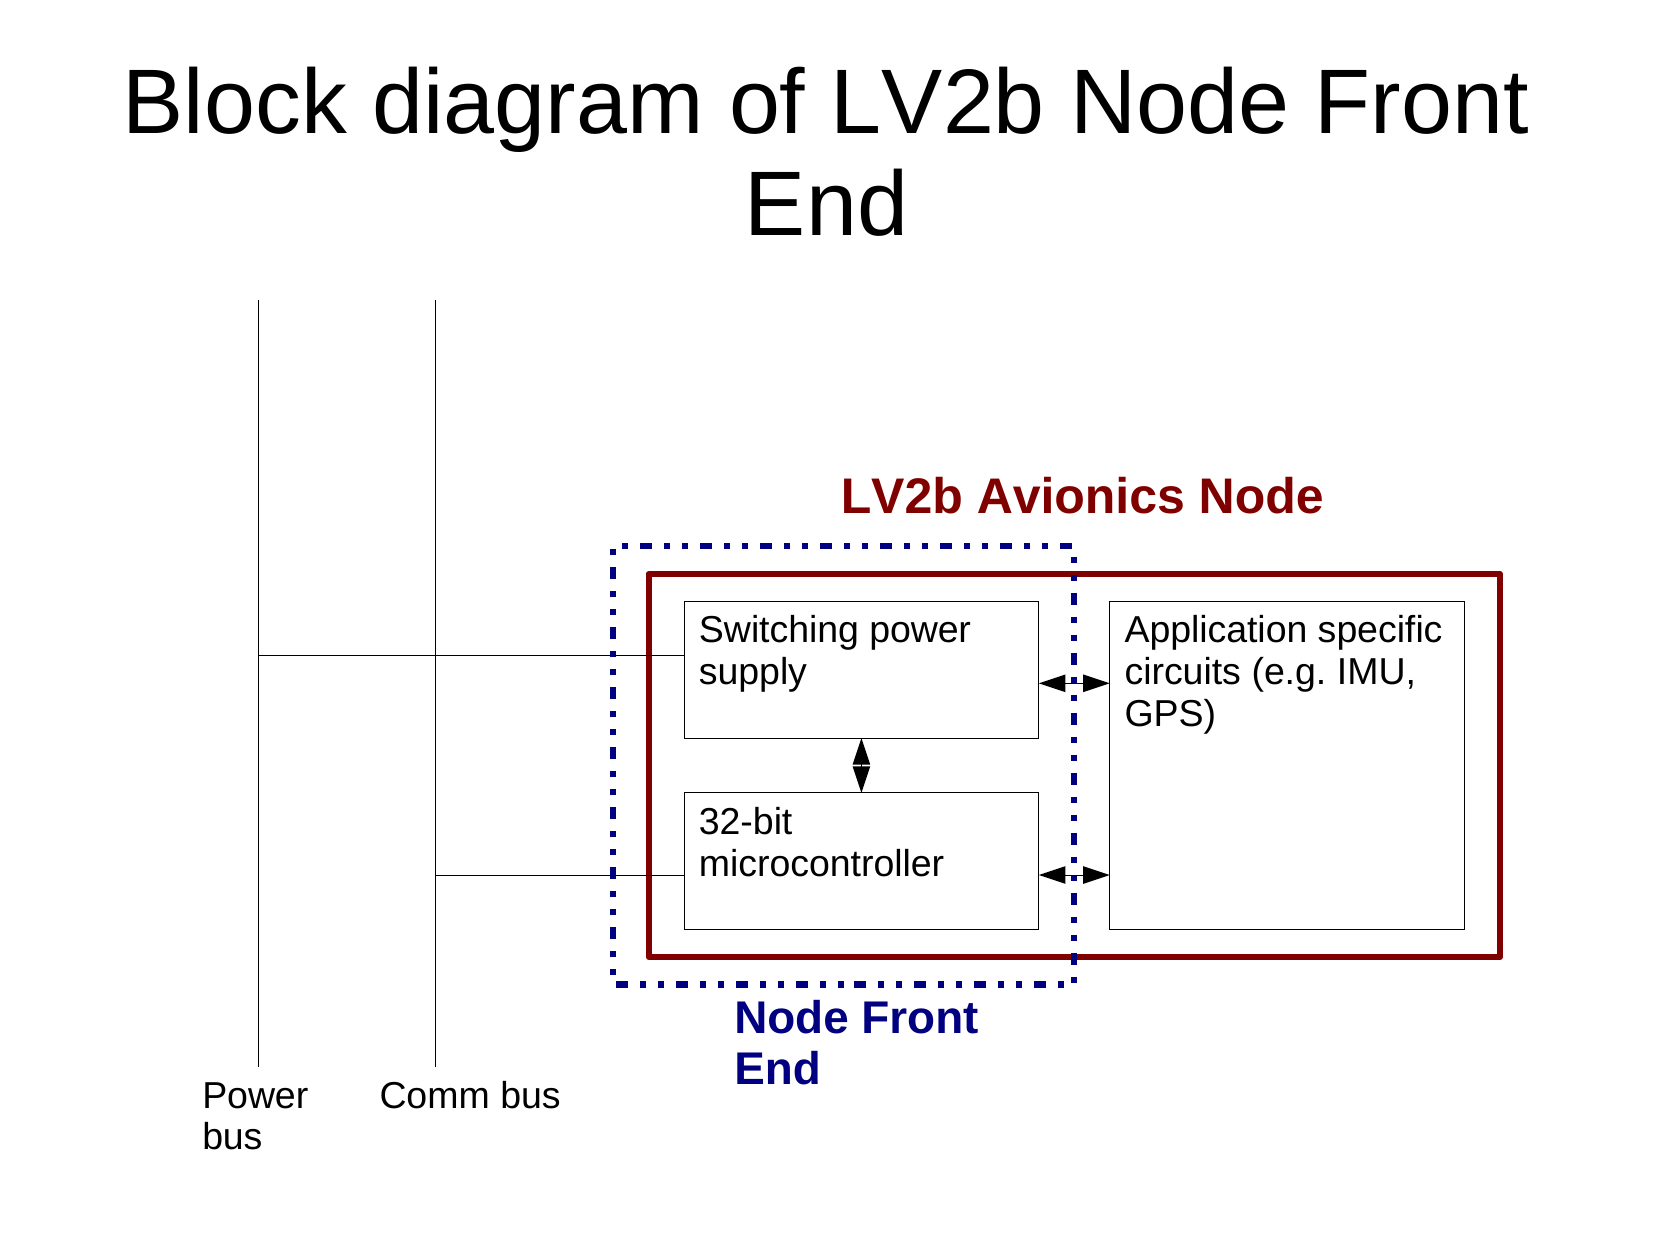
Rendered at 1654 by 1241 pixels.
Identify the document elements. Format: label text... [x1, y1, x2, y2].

text_box Node Front End [719, 984, 1088, 1059]
title Block diagram of LV2b Node Front End [82, 49, 1571, 257]
text_box Switching power supply [684, 601, 1039, 739]
text_box Application specific circuits (e.g. IMU, GPS) [1109, 601, 1465, 941]
text_box 32-bit microcontroller [684, 792, 1039, 941]
text_box Comm bus [364, 1066, 601, 1129]
text_box Power bus [187, 1066, 364, 1129]
text_box LV2b Avionics Node [826, 461, 1359, 541]
